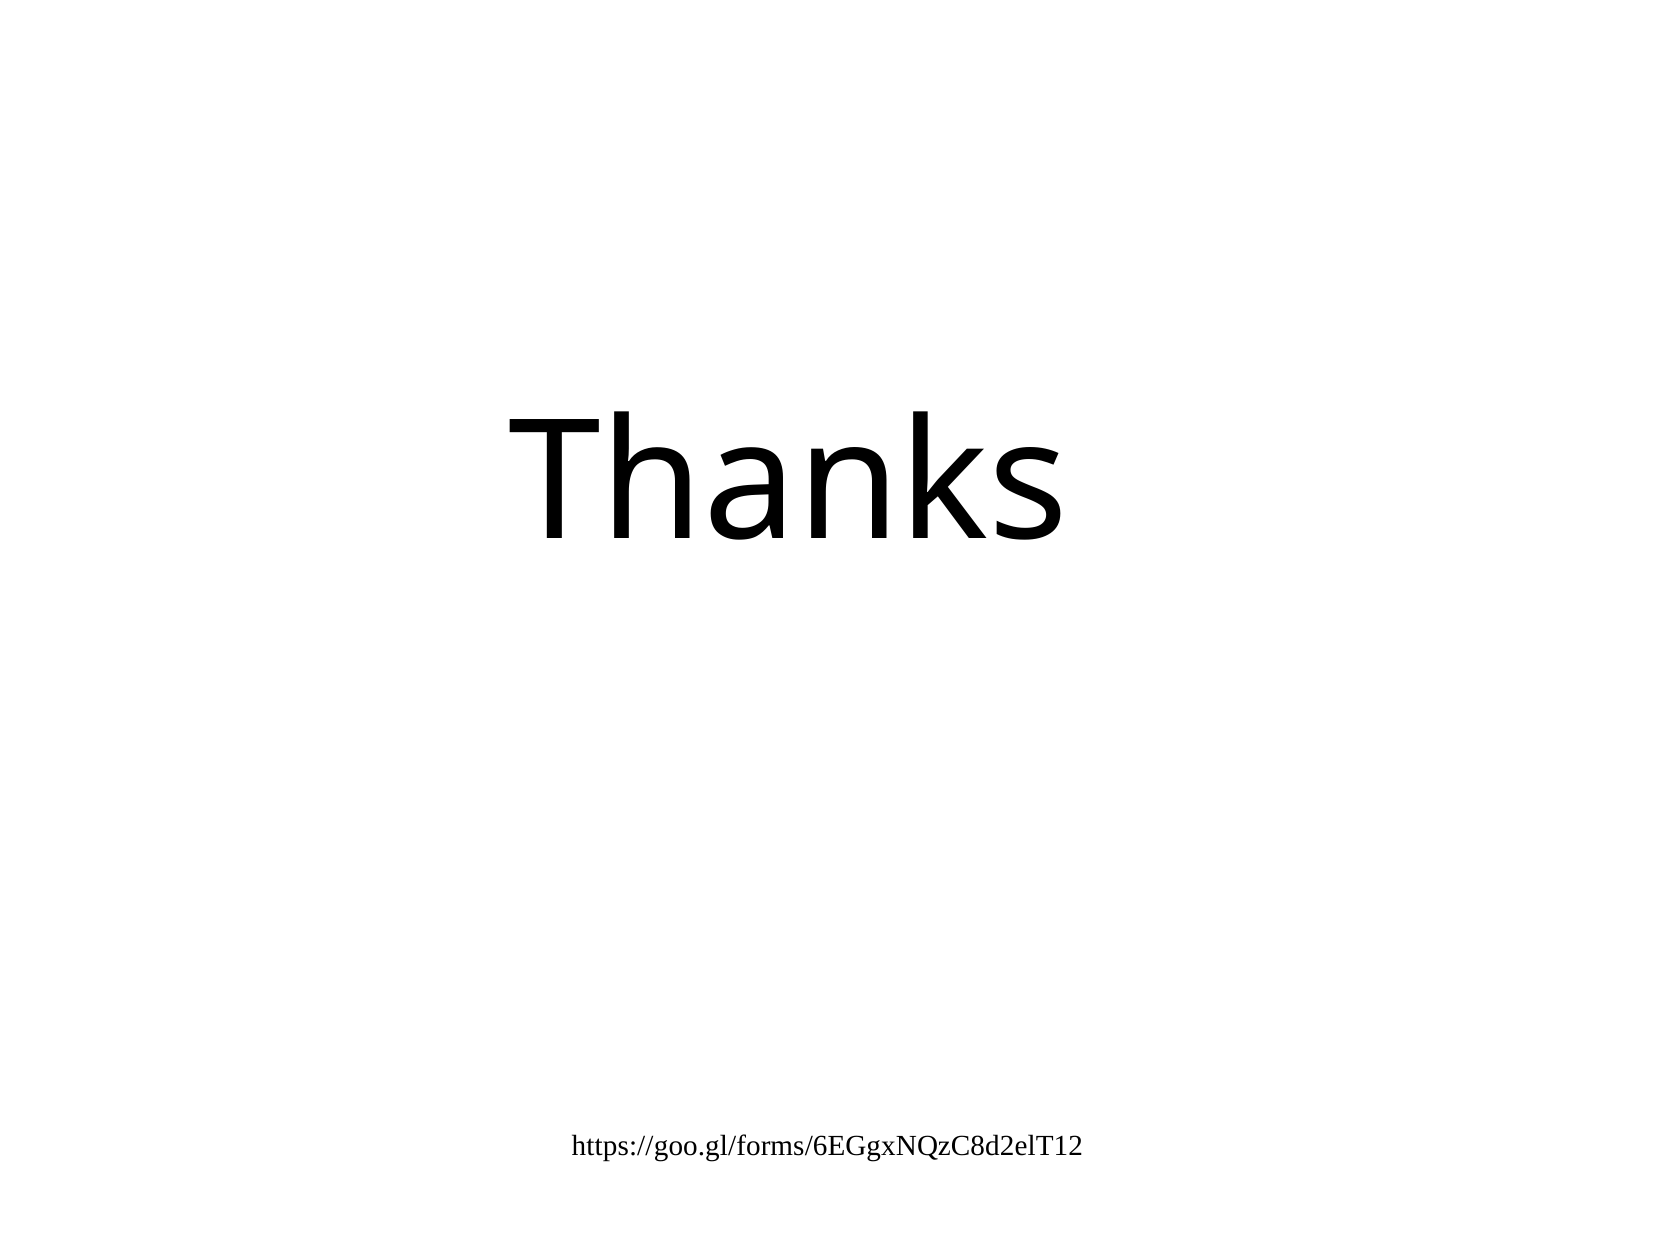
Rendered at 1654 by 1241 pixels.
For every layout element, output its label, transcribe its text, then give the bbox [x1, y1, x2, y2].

title Thanks [44, 370, 1533, 578]
